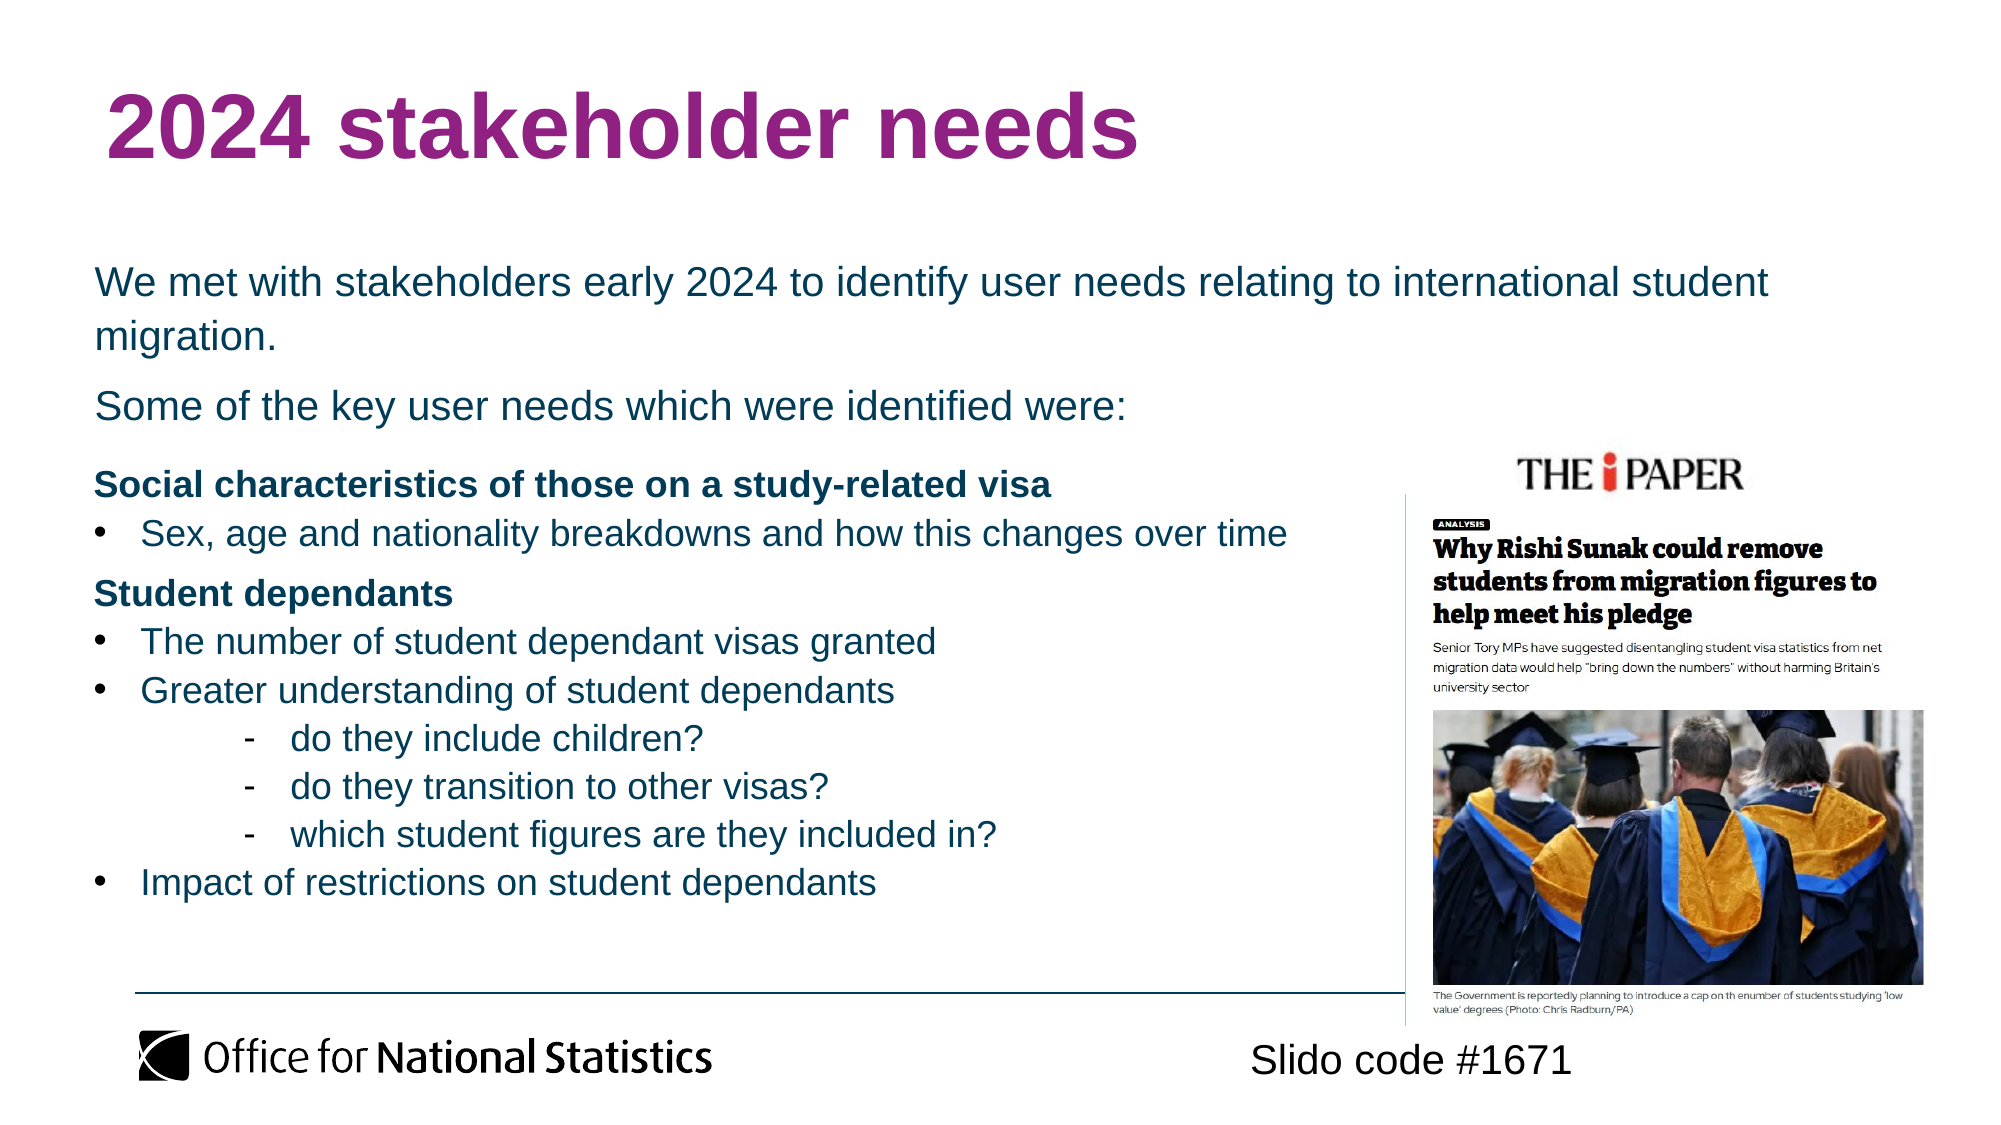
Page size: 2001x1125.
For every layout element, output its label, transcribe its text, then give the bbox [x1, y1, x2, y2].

text_box We met with stakeholders early 2024 to identify user needs relating to international student migration. Some of the key user needs which were identified were: [95, 252, 1936, 520]
text_box Social characteristics of those on a study-related visa Sex, age and nationality breakdowns and how this changes over time Student dependants The number of student dependant visas granted Greater understanding of student dependants do they include children? do they transition to other visas? which student figures are they included in? Impact of restrictions on student dependants [78, 449, 1324, 978]
text_box Slido code #1671 [1235, 1025, 1866, 1086]
picture [1405, 439, 1937, 1026]
text_box 2024 stakeholder needs [107, 75, 1979, 179]
